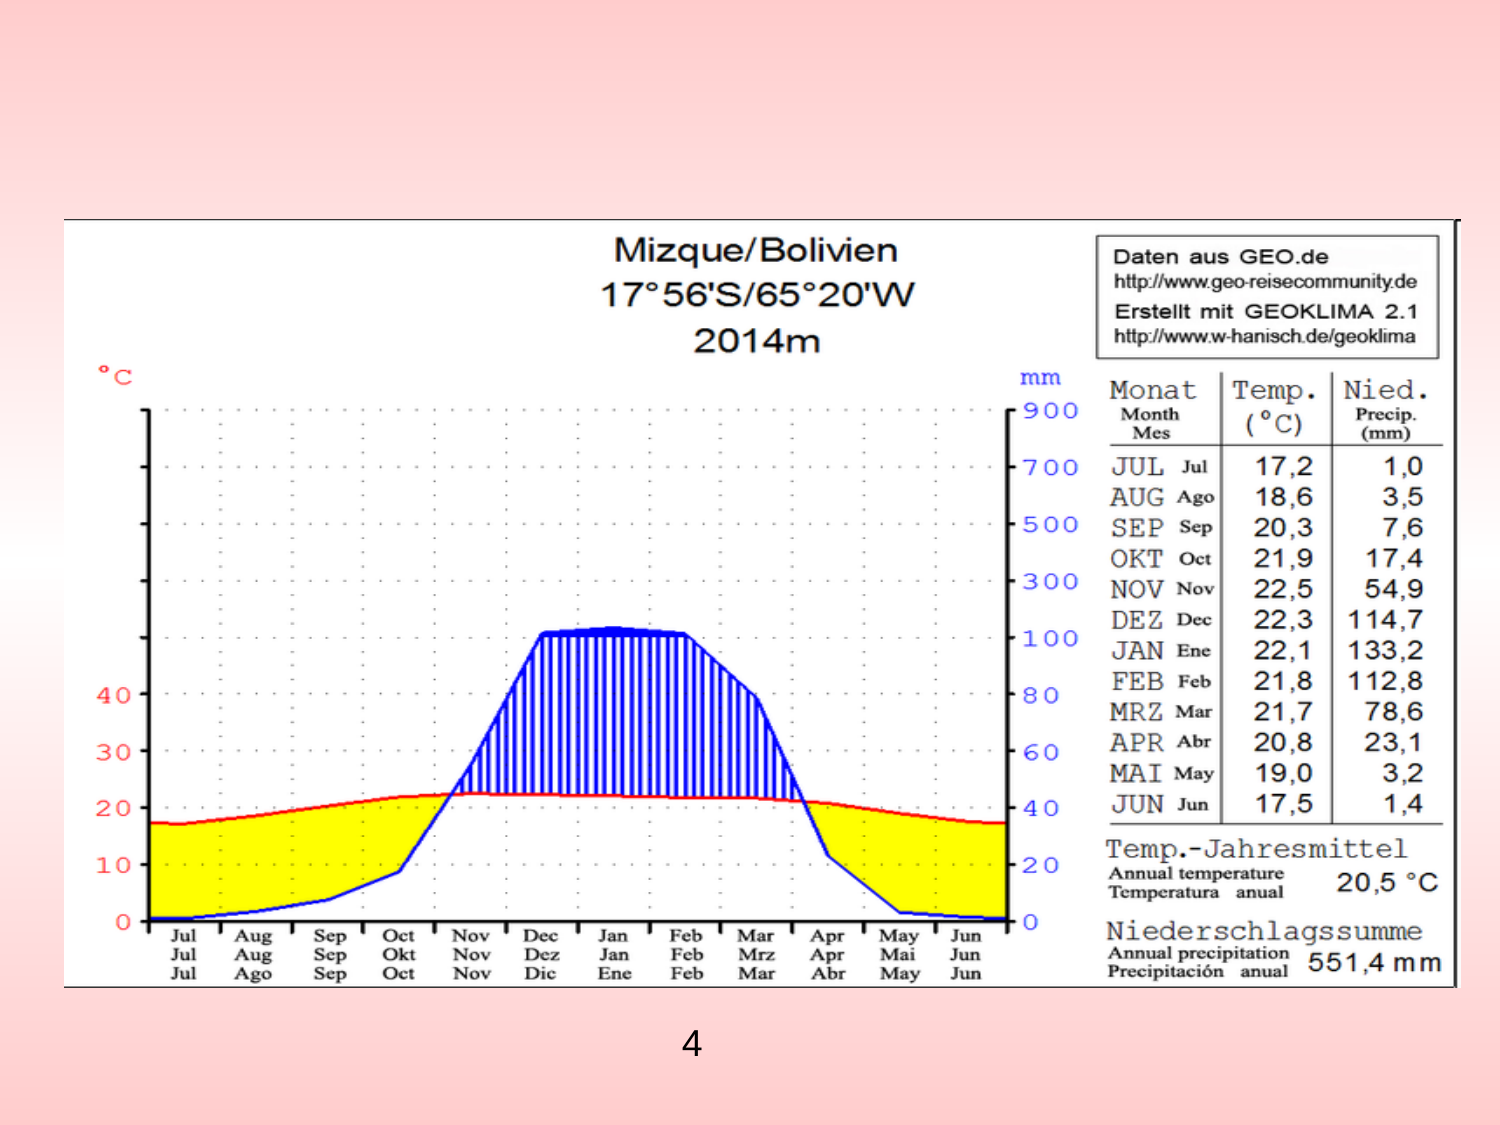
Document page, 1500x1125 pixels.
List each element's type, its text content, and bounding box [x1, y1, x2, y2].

picture [64, 219, 1461, 988]
text_box 4 [667, 1011, 774, 1072]
